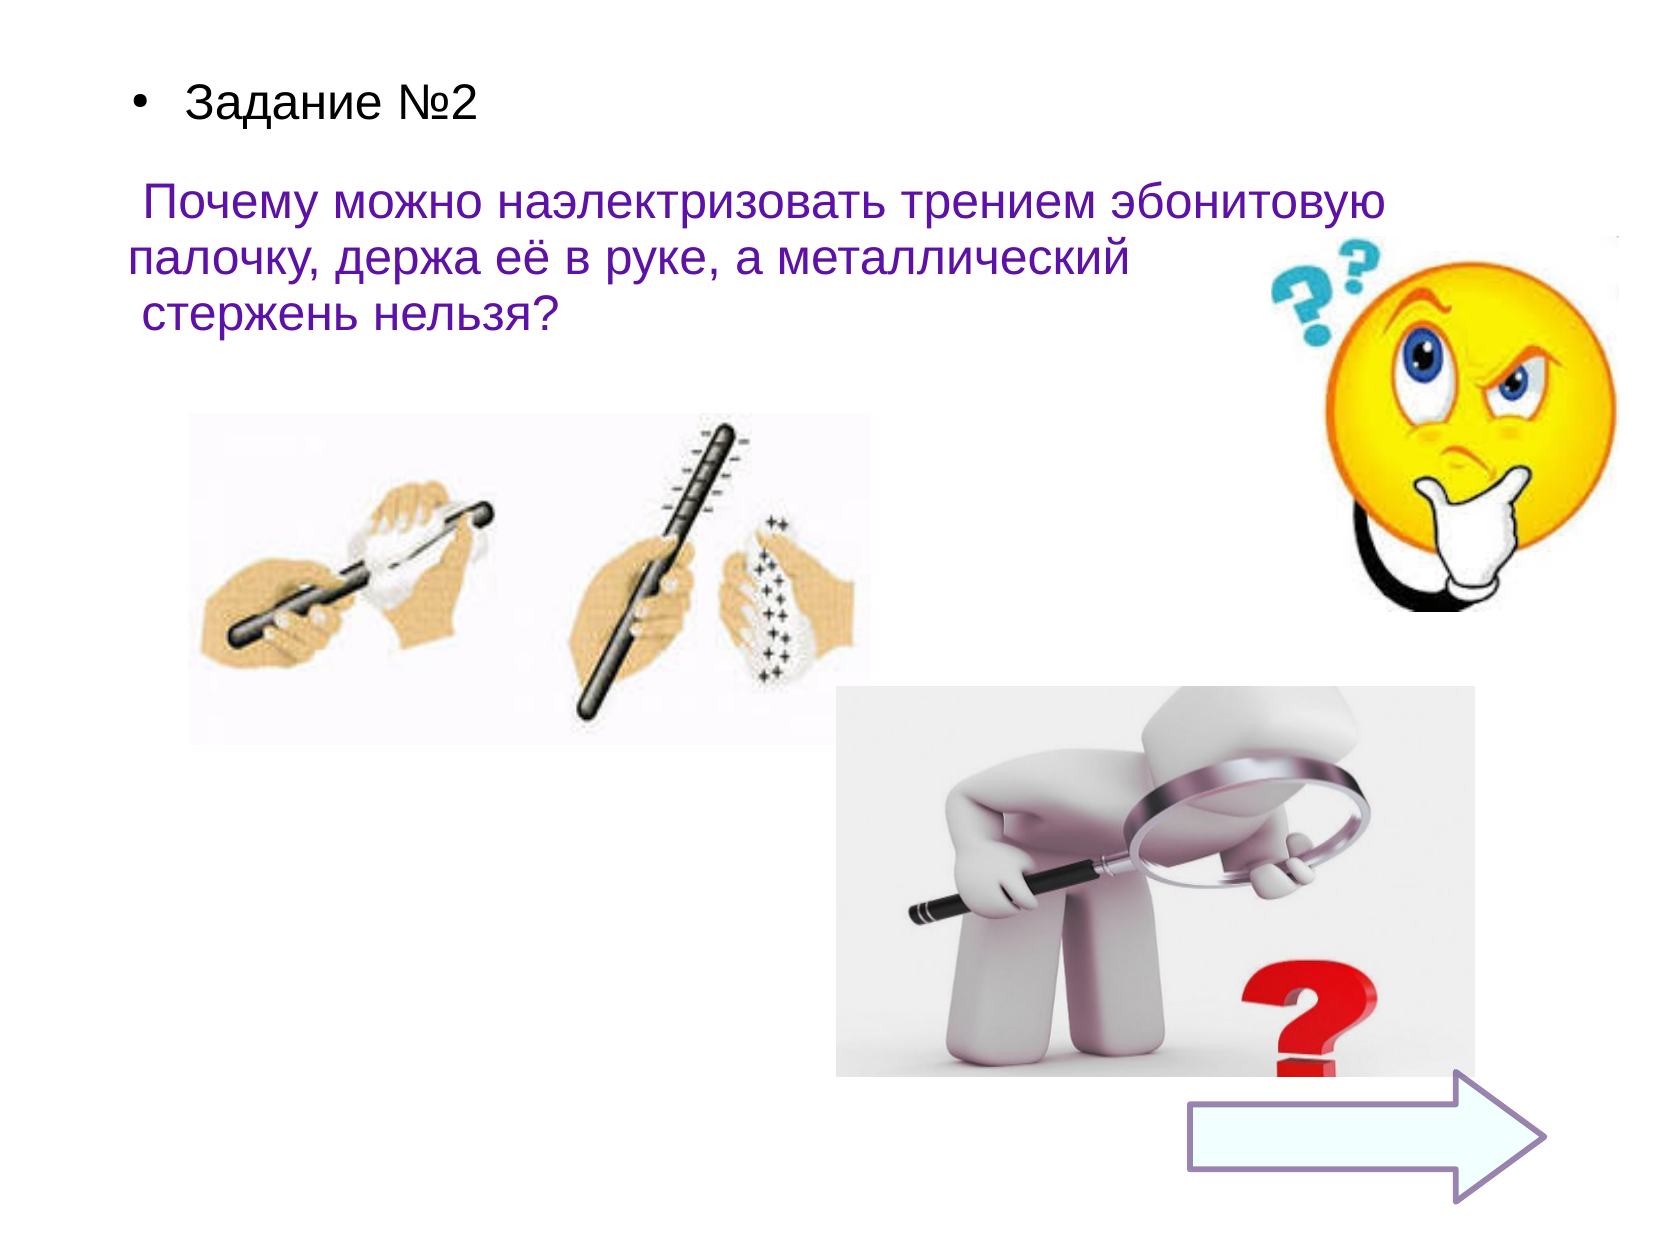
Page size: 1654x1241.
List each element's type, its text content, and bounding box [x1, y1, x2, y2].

text_box [1189, 1071, 1545, 1202]
title Почему можно наэлектризовать трением эбонитовую палочку, держа её в руке, а металлический стержень нельзя? [0, 153, 1477, 361]
text_box Задание №2 [113, 74, 508, 130]
picture [1271, 236, 1619, 612]
picture [188, 413, 1475, 1077]
